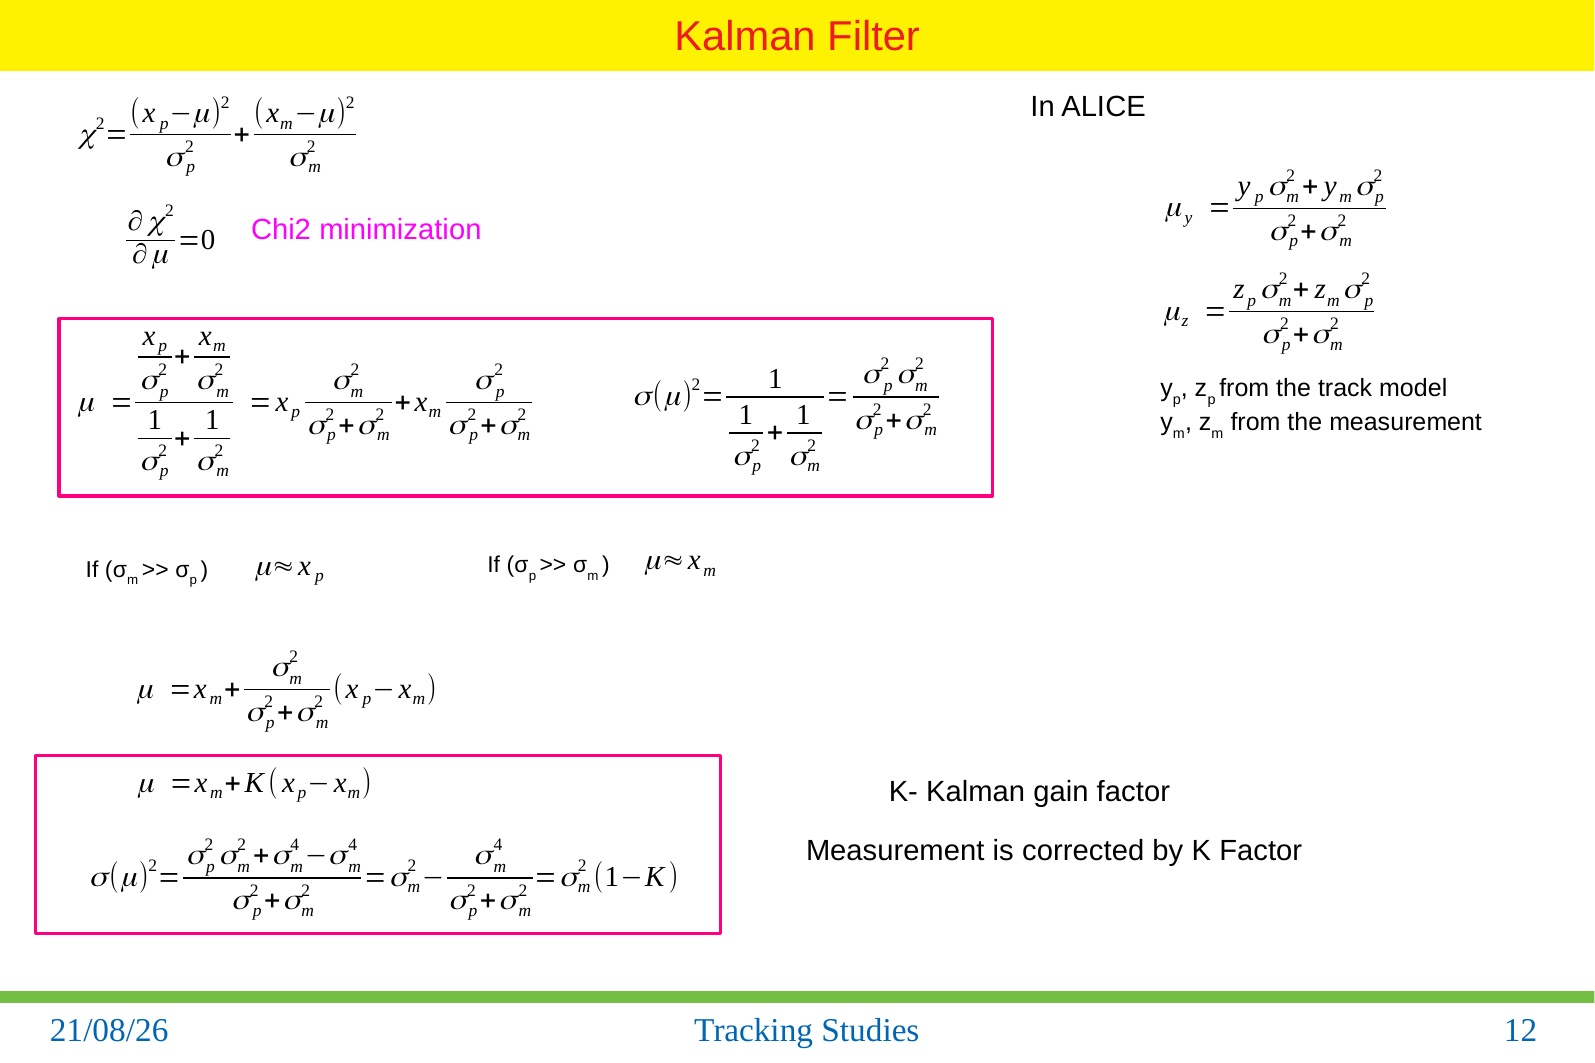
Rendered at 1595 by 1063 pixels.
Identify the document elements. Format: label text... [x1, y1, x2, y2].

chart [625, 354, 946, 476]
text_box If (σm >> σp ) [70, 543, 615, 595]
chart [70, 320, 540, 482]
chart [129, 646, 443, 733]
text_box Chi2 minimization [236, 205, 615, 317]
text_box In ALICE [1015, 82, 1441, 130]
chart [248, 548, 330, 585]
chart [637, 543, 722, 580]
chart [118, 200, 223, 272]
text_box If (σp >> σm ) [472, 538, 1016, 591]
chart [1158, 165, 1394, 251]
text_box K- Kalman gain factor [874, 767, 1229, 816]
title Kalman Filter [0, 0, 1595, 71]
chart [82, 835, 685, 921]
text_box yp, zp from the track model ym, zm from the measurement [1145, 366, 1595, 474]
chart [1156, 268, 1382, 355]
chart [130, 765, 378, 804]
chart [70, 93, 363, 178]
text_box Measurement is corrected by K Factor [791, 826, 1406, 908]
